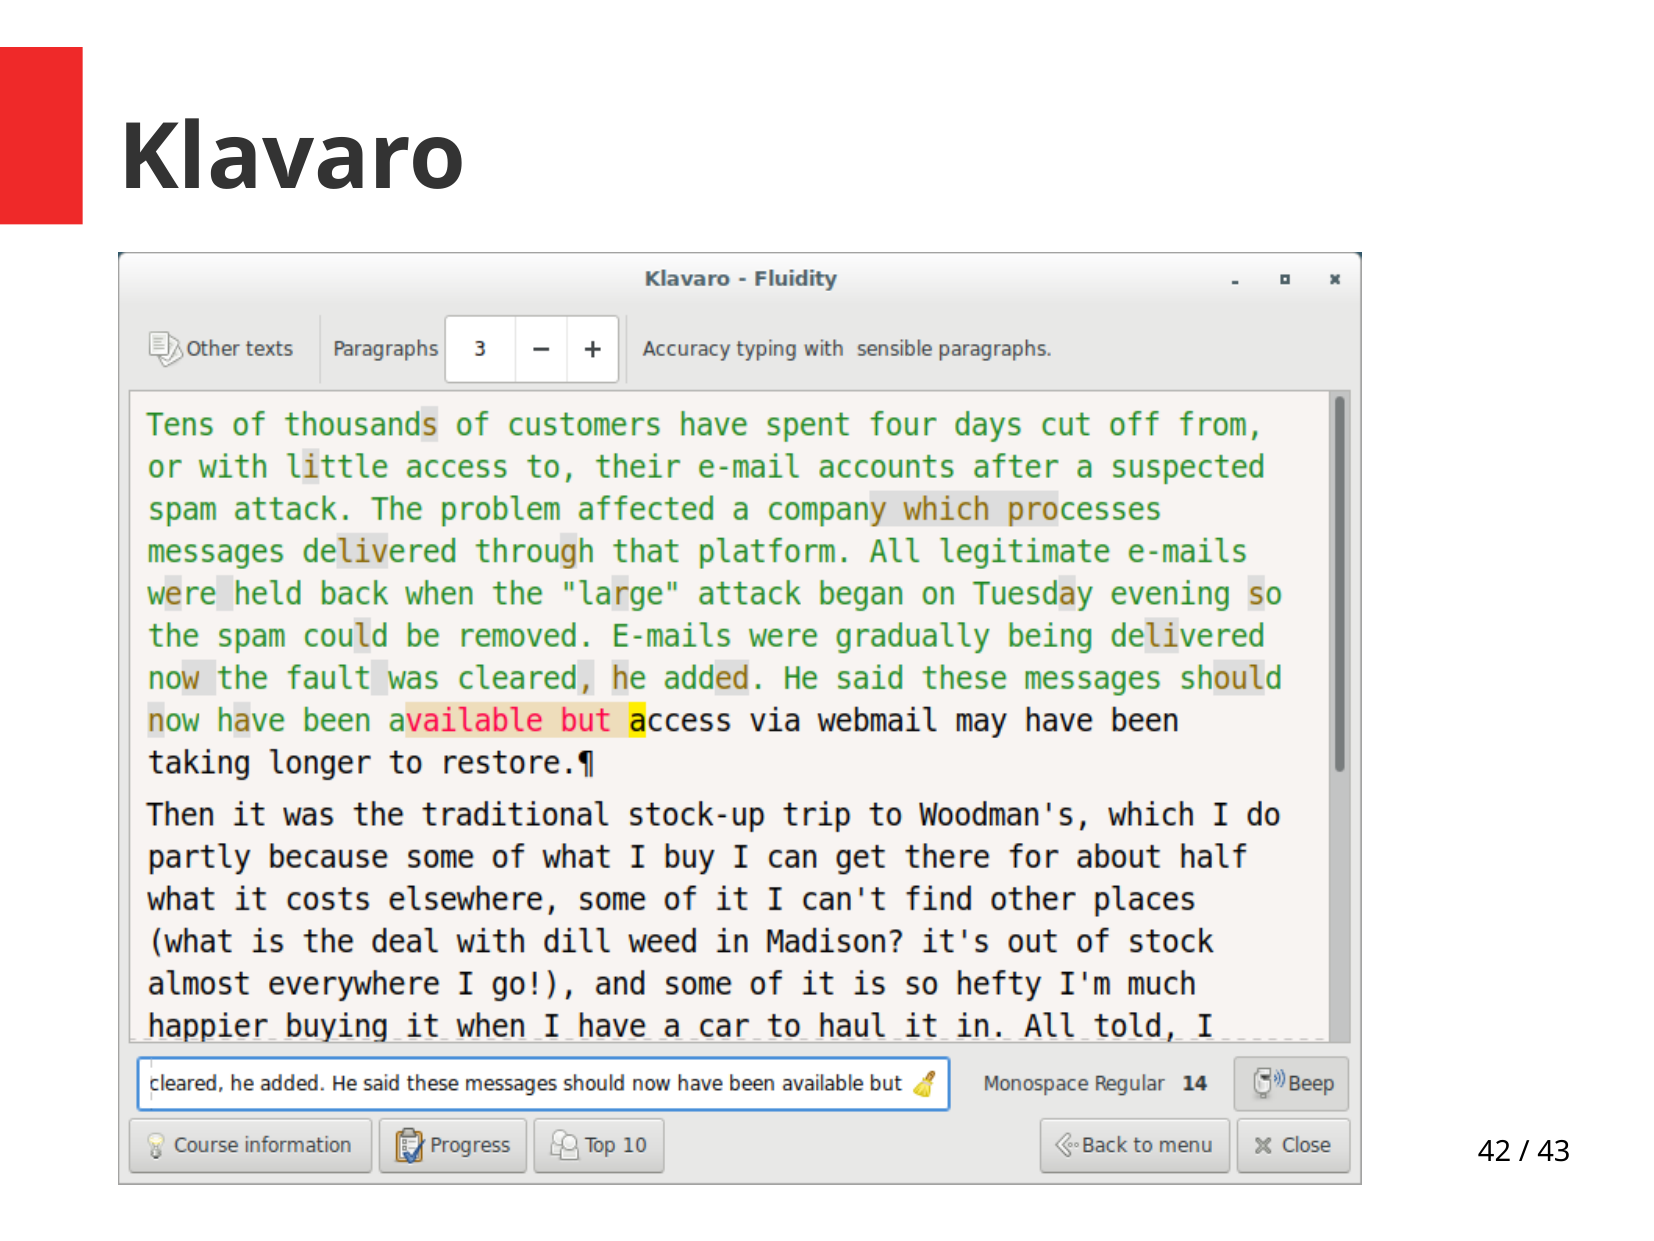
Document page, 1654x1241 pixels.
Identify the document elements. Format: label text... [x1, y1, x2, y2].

title Klavaro [118, 49, 1571, 257]
picture [118, 252, 1362, 1186]
